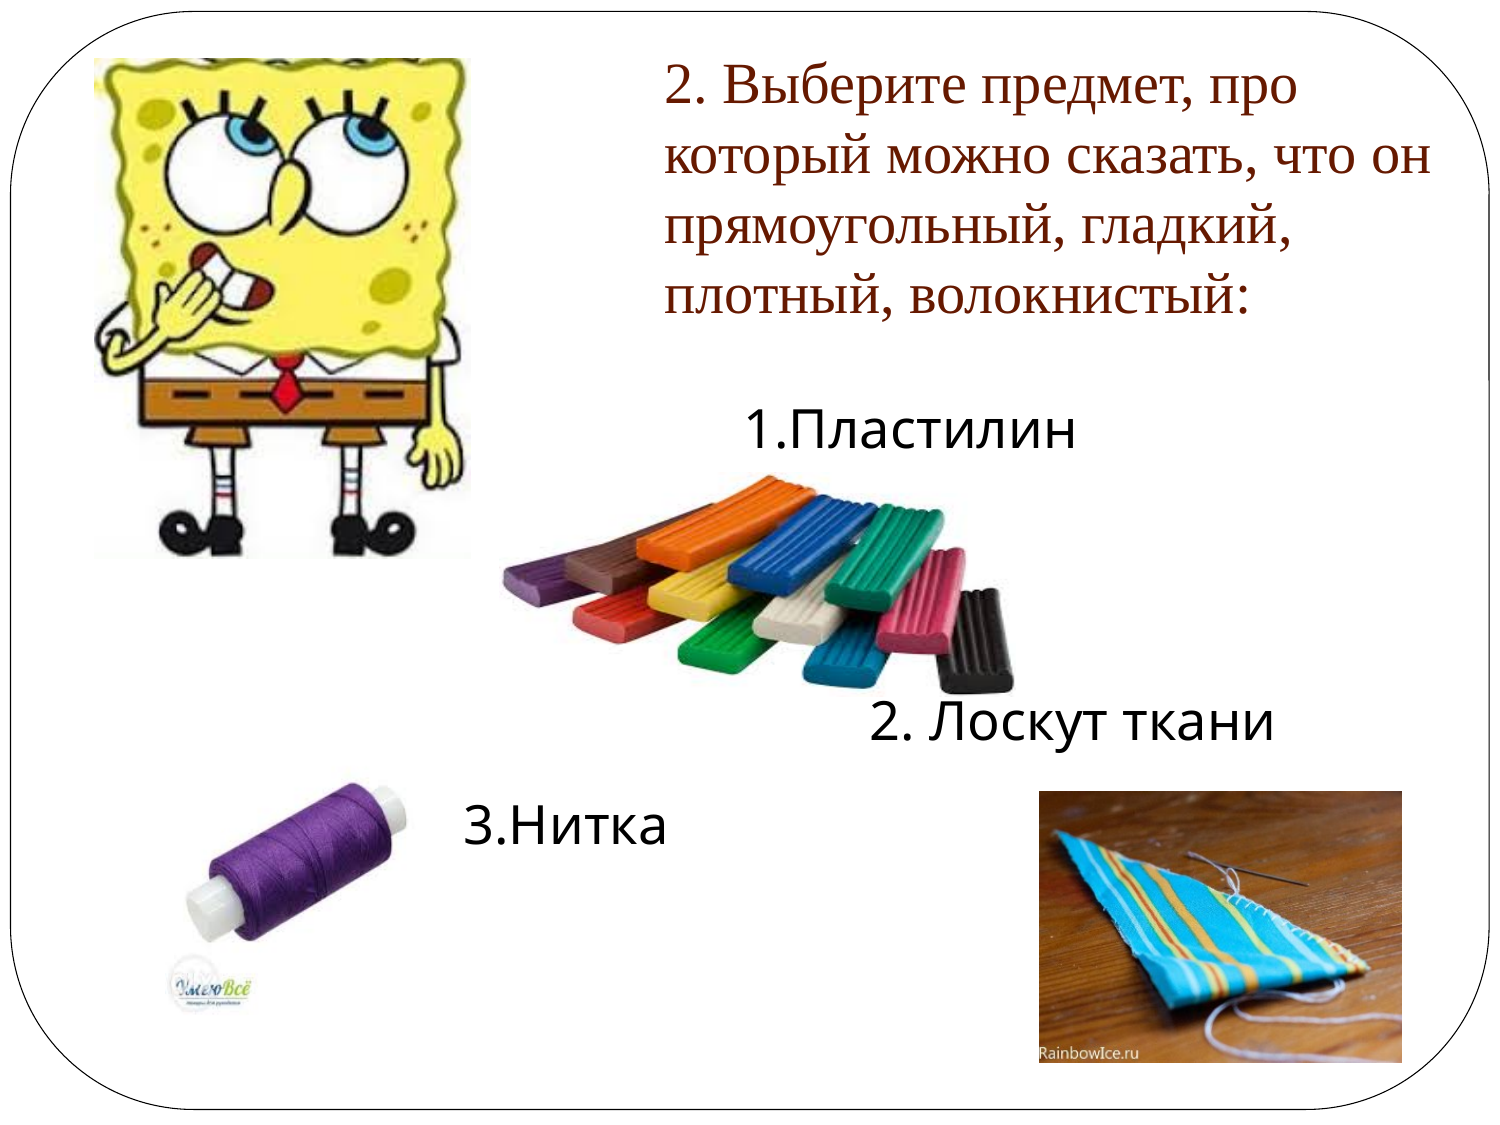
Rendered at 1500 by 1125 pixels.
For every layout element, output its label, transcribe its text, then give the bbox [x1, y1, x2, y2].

picture [1039, 791, 1402, 1063]
list 1.Пластилин 2. Лоскут ткани 3.Нитка [448, 386, 1449, 1087]
title 2. Выберите предмет, про который можно сказать, что он прямоугольный, гладкий, плотный, волокнистый: [650, 37, 1500, 313]
picture [94, 58, 471, 560]
picture [499, 472, 1016, 697]
picture [165, 726, 426, 1016]
